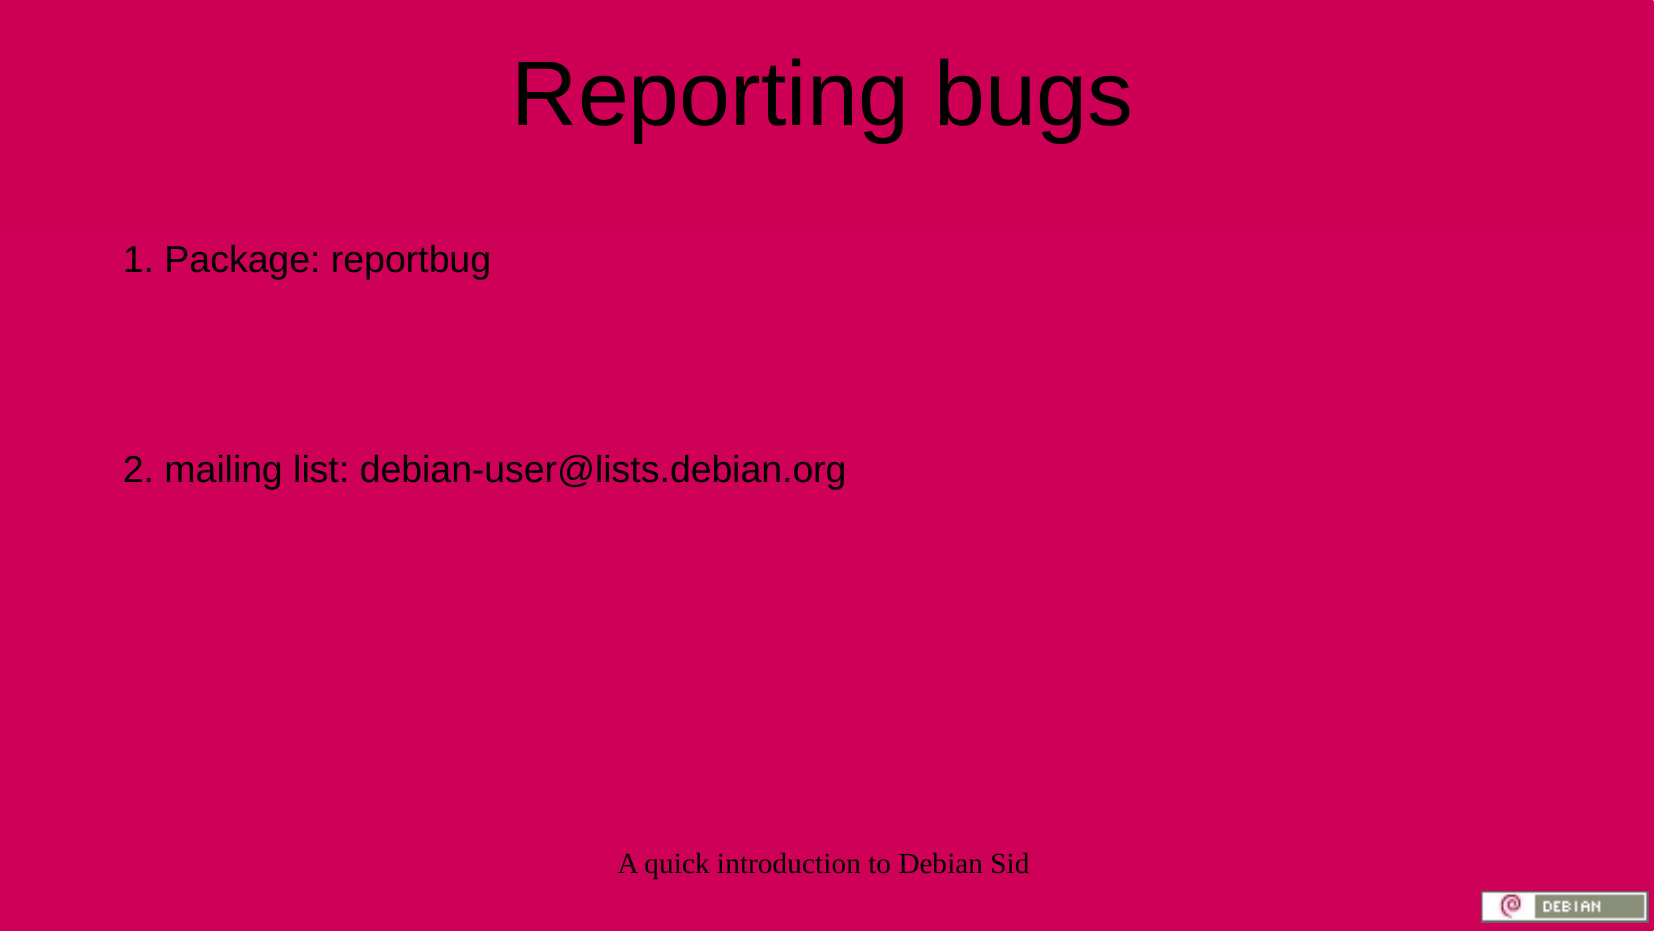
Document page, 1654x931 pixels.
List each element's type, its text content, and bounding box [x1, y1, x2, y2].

text_box 1. Package: reportbug 2. mailing list: debian-user@lists.debian.org [108, 230, 888, 607]
picture [1481, 891, 1649, 923]
title Reporting bugs [78, 15, 1568, 171]
